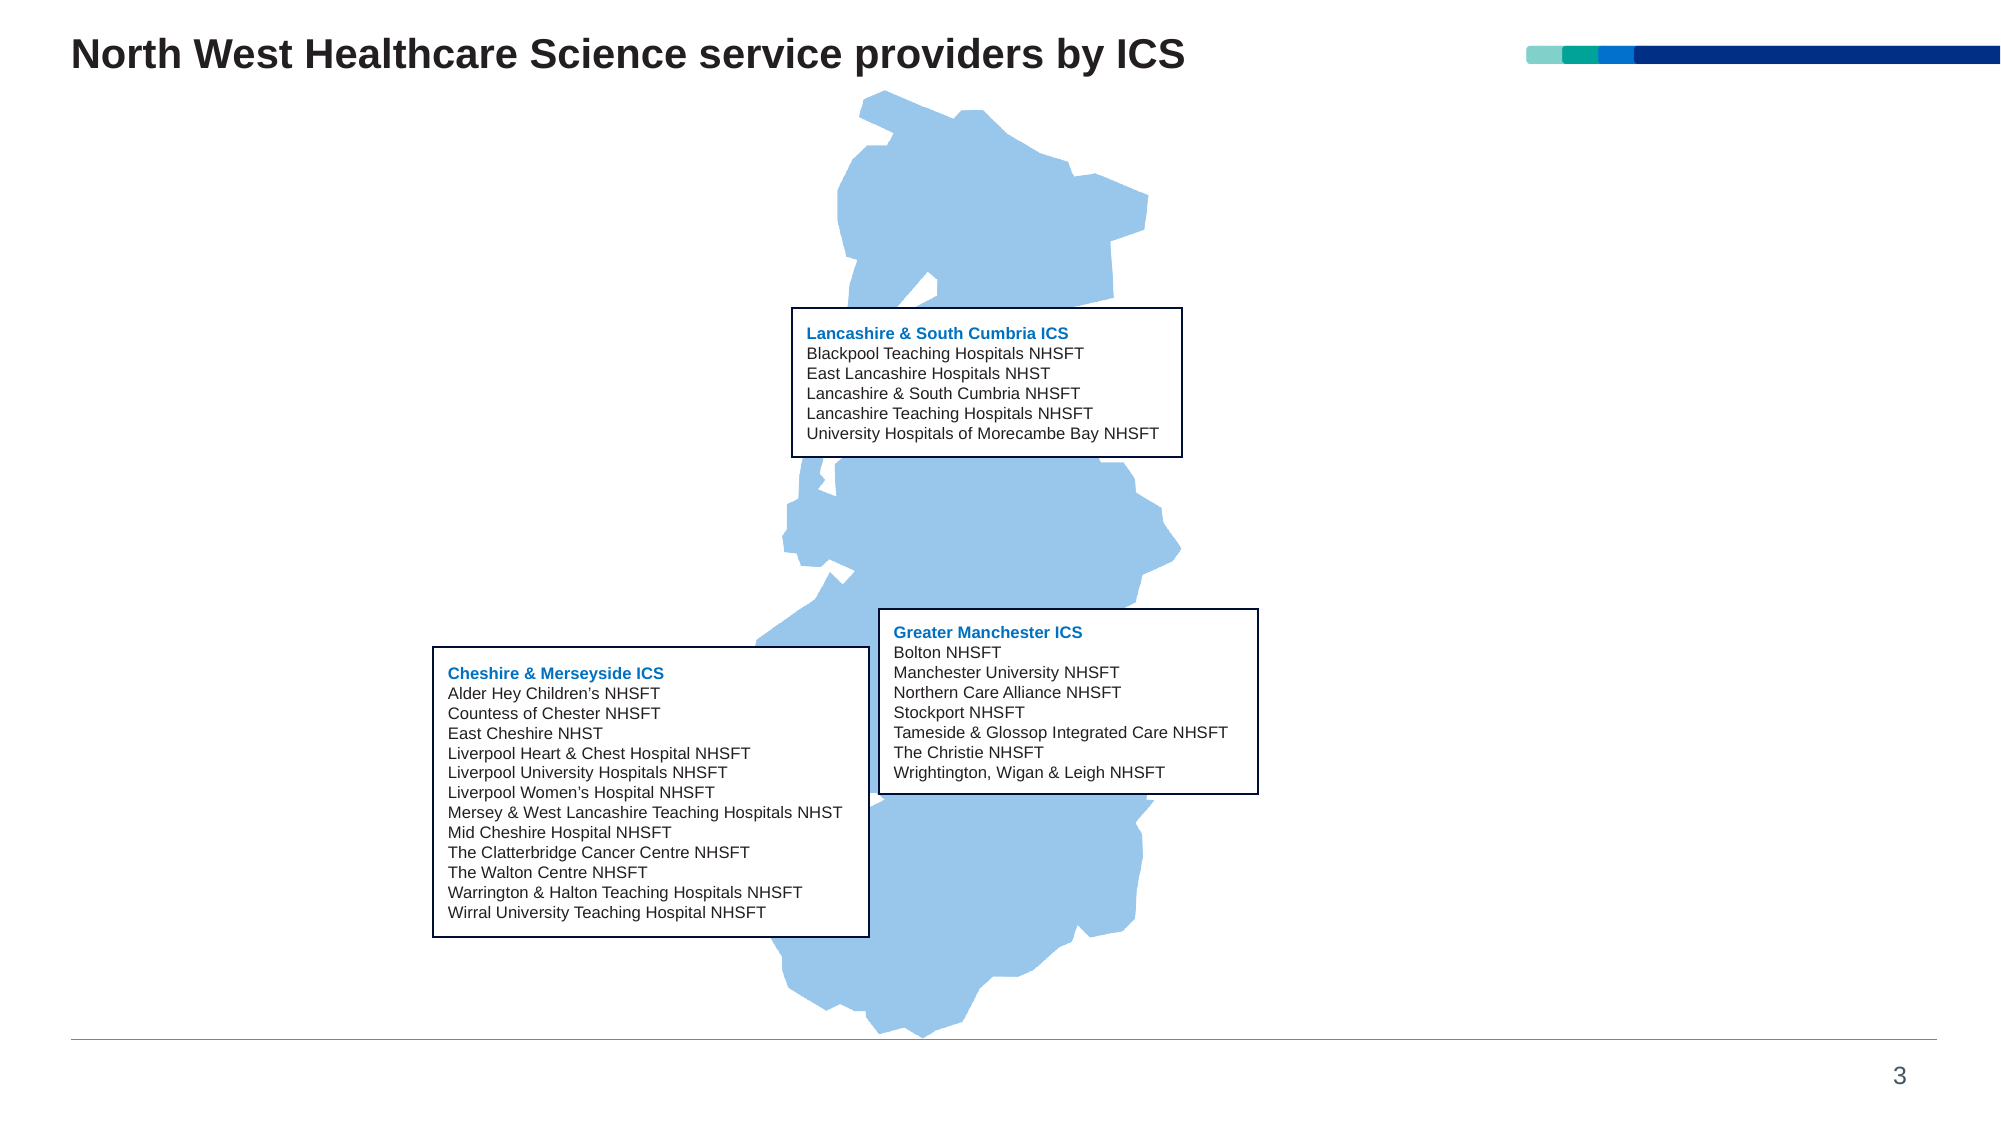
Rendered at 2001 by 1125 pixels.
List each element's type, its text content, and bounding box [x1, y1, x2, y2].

picture [675, 79, 1220, 1053]
text_box Cheshire & Merseyside ICS Alder Hey Children’s NHSFT Countess of Chester NHSFT East Cheshire NHST Liverpool Heart & Chest Hospital NHSFT Liverpool University Hospitals NHSFT Liverpool Women’s Hospital NHSFT Mersey & West Lancashire Teaching Hospitals NHST Mid Cheshire Hospital NHSFT The Clatterbridge Cancer Centre NHSFT The Walton Centre NHSFT Warrington & Halton Teaching Hospitals NHSFT Wirral University Teaching Hospital NHSFT [433, 647, 869, 937]
text_box Lancashire & South Cumbria ICS Blackpool Teaching Hospitals NHSFT East Lancashire Hospitals NHST Lancashire & South Cumbria NHSFT Lancashire Teaching Hospitals NHSFT University Hospitals of Morecambe Bay NHSFT [792, 308, 1182, 457]
text_box Greater Manchester ICS Bolton NHSFT Manchester University NHSFT Northern Care Alliance NHSFT Stockport NHSFT Tameside & Glossop Integrated Care NHSFT The Christie NHSFT Wrightington, Wigan & Leigh NHSFT [879, 609, 1258, 794]
title North West Healthcare Science service providers by ICS [70, 32, 1513, 79]
